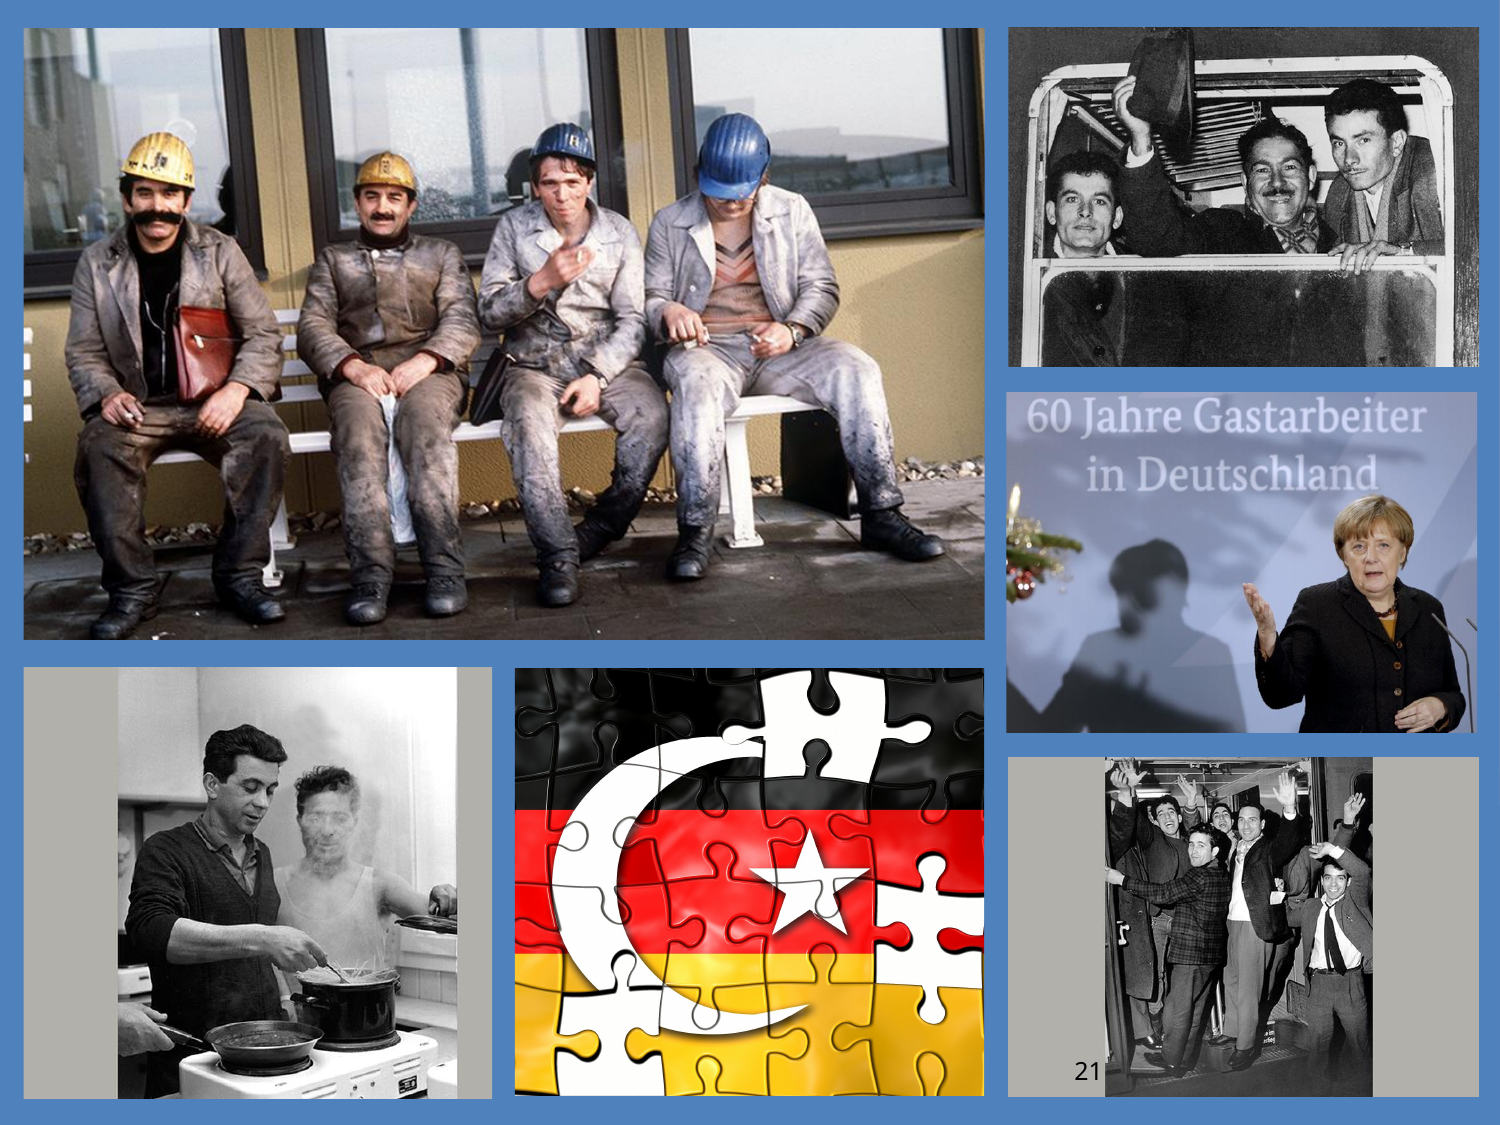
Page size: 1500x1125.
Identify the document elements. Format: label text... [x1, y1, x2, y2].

text_box [0, 0, 1500, 1125]
picture [1008, 27, 1480, 367]
picture [1008, 757, 1479, 1097]
picture [1006, 392, 1478, 733]
slide_number <Nummer> [1059, 1042, 1397, 1103]
picture [23, 667, 493, 1099]
picture [23, 28, 985, 640]
picture [514, 668, 985, 1096]
